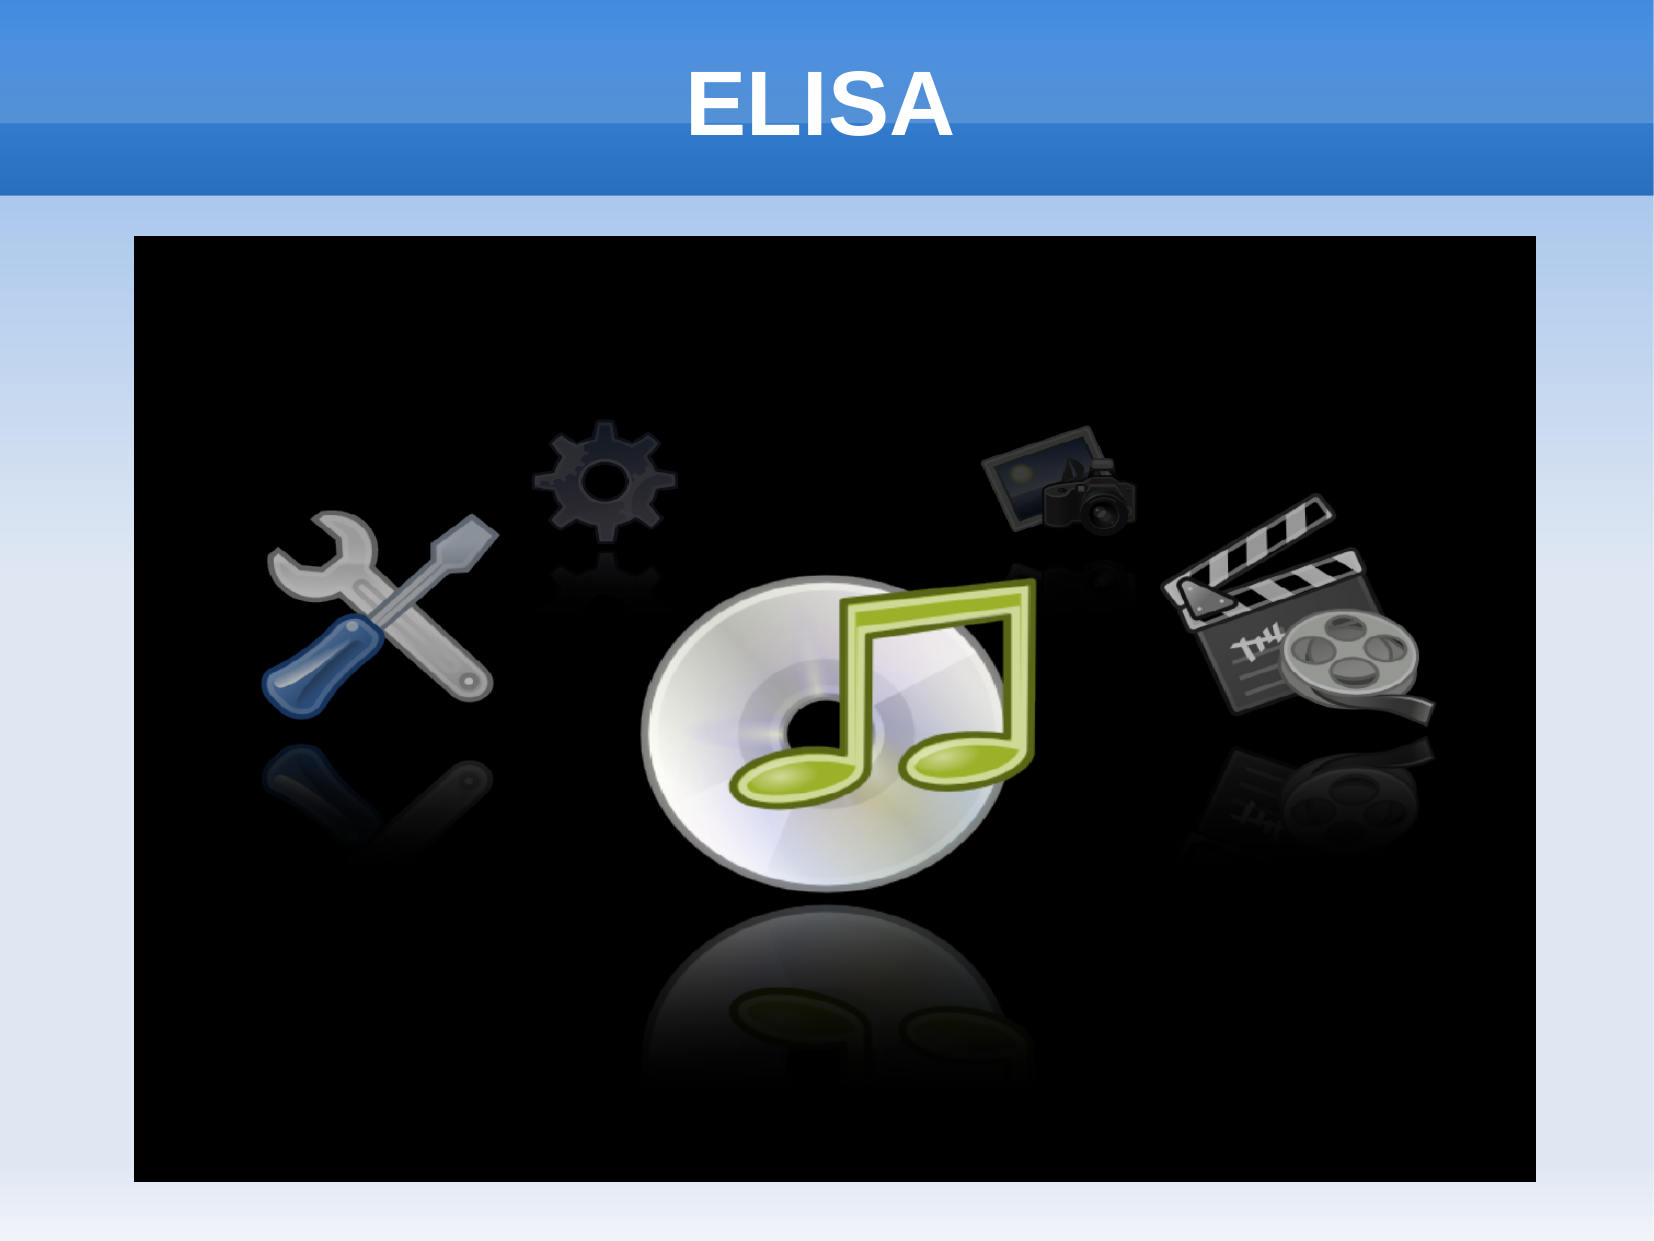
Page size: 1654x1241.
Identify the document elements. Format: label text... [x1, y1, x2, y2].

title ELISA [76, 7, 1565, 200]
picture [0, 0, 1654, 1241]
